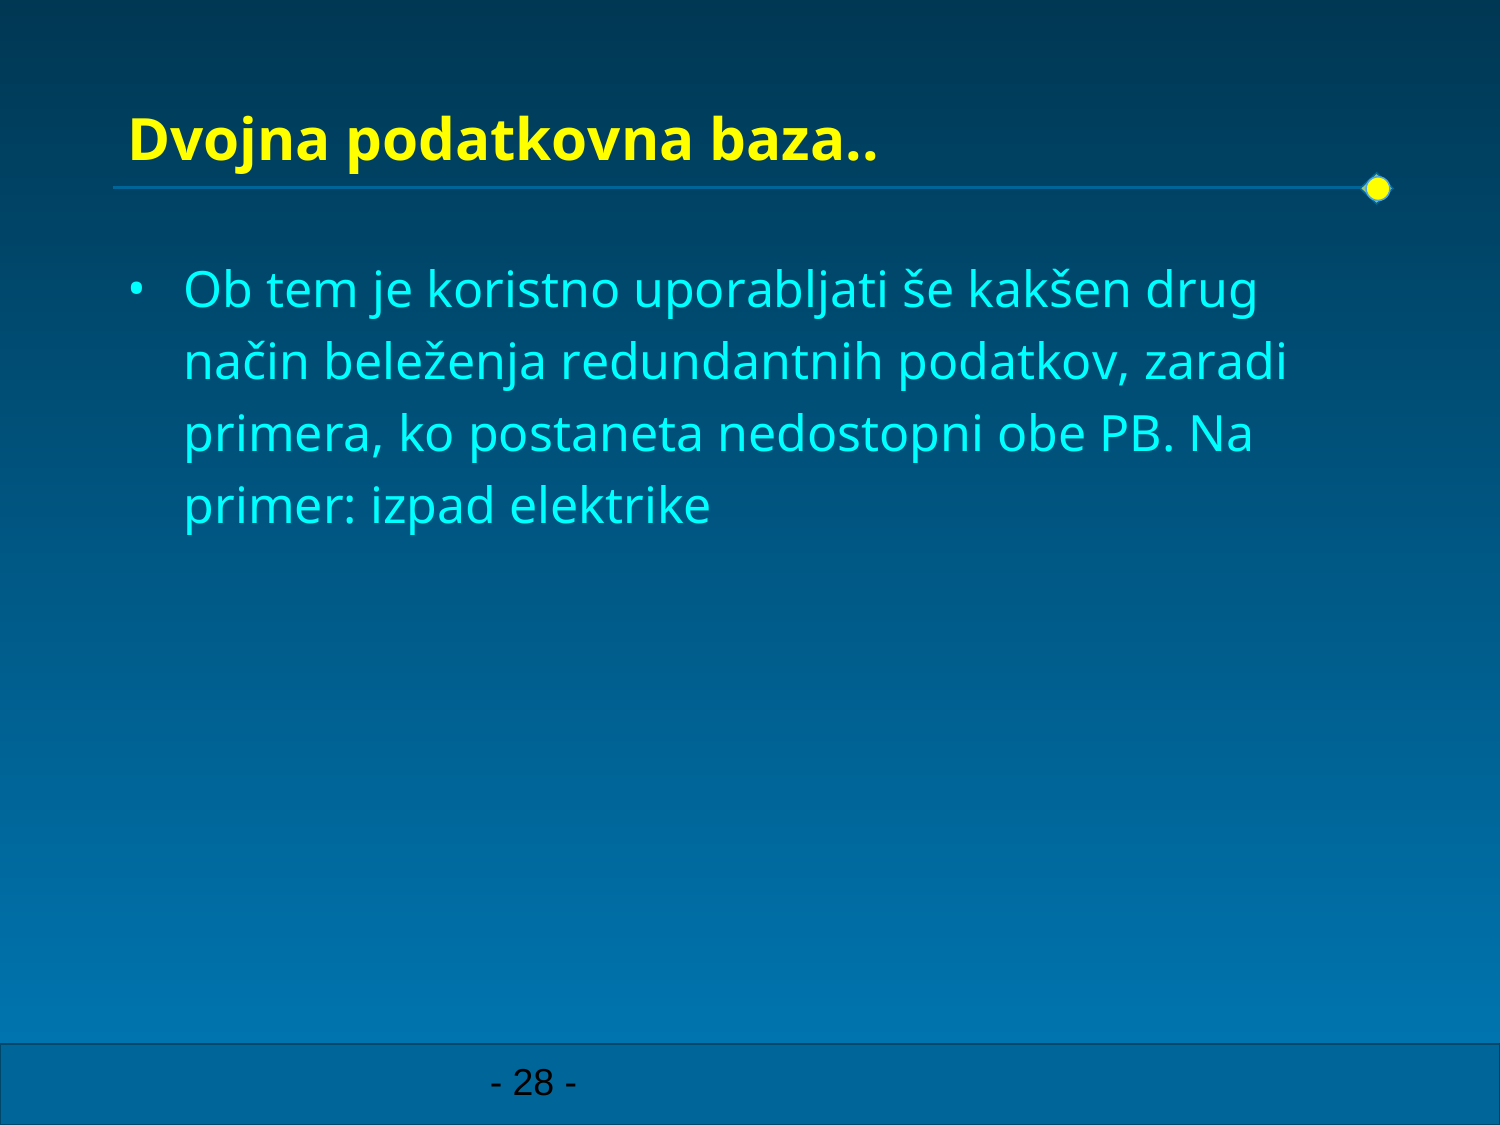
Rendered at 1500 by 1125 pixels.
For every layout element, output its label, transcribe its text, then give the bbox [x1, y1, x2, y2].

list Ob tem je koristno uporabljati še kakšen drug način beleženja redundantnih podatkov, zaradi primera, ko postaneta nedostopni obe PB. Na primer: izpad elektrike [112, 237, 1388, 963]
title Dvojna podatkovna baza.. [112, 94, 1388, 181]
